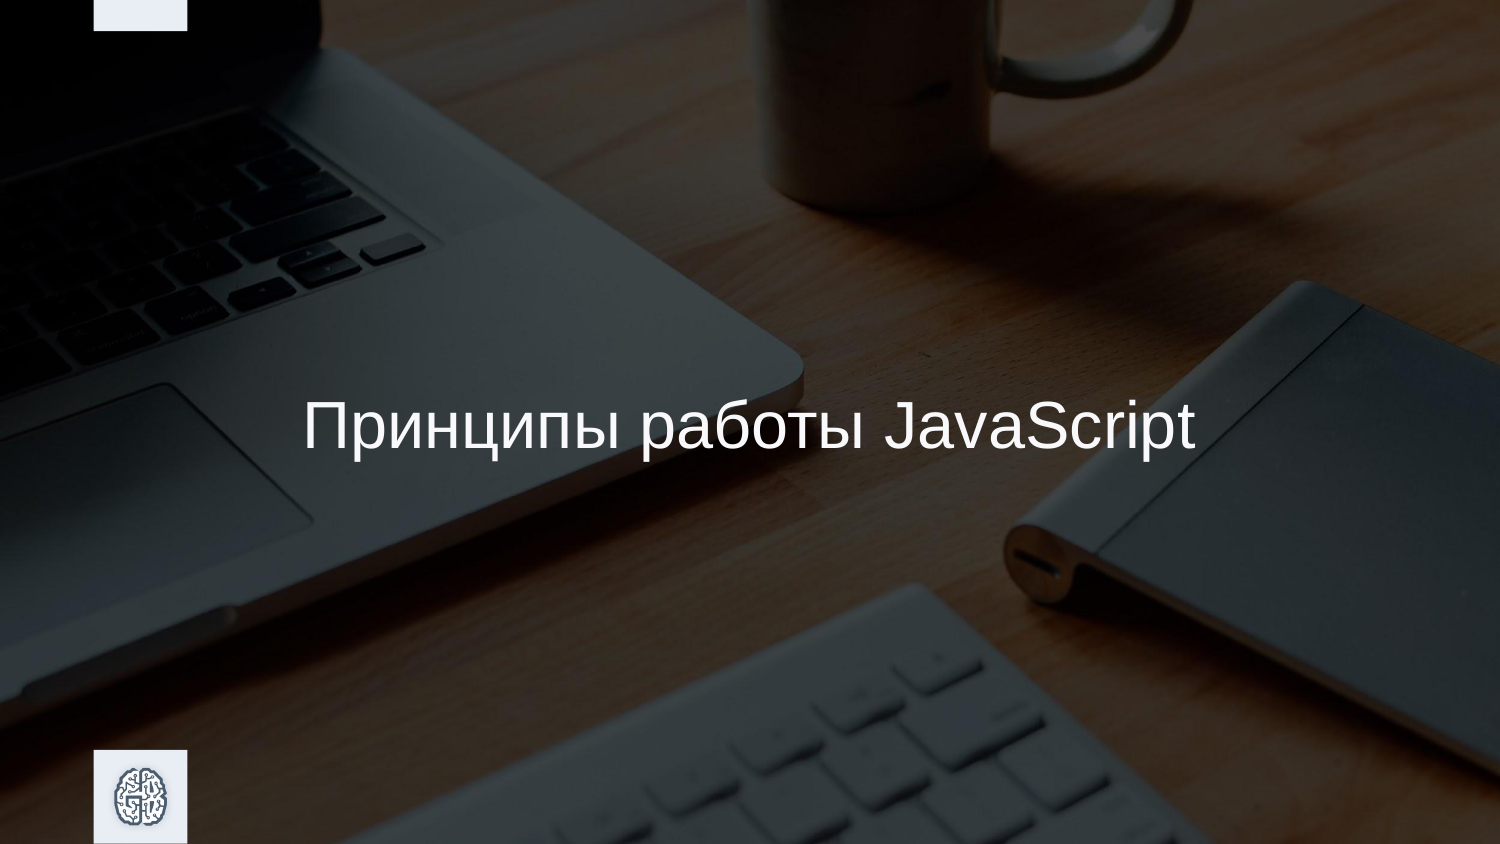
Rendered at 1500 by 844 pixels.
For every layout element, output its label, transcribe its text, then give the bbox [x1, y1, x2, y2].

text_box Принципы работы JavaScript [187, 93, 1312, 750]
picture [106, 760, 175, 834]
picture [0, 0, 1500, 844]
